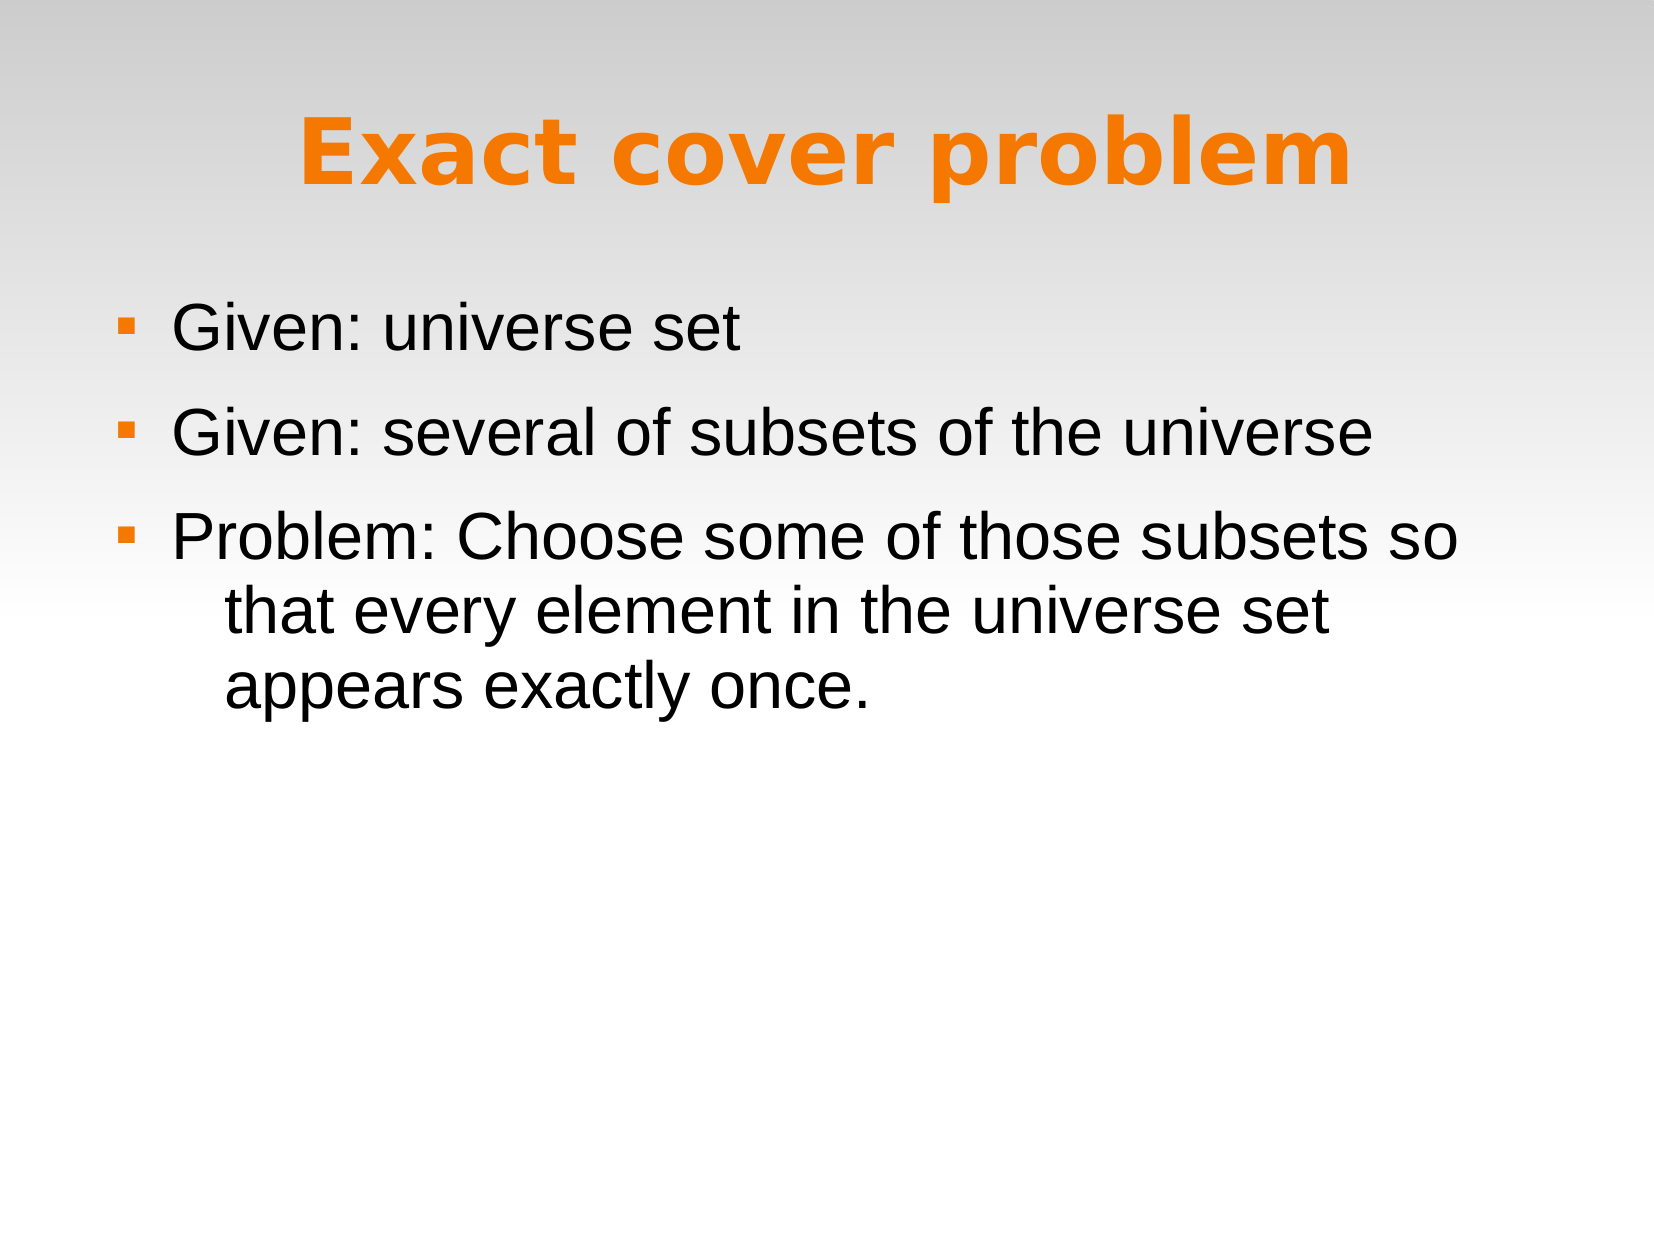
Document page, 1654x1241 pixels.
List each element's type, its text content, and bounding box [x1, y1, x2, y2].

title Exact cover problem [82, 56, 1571, 250]
list Given: universe set Given: several of subsets of the universe Problem: Choose some of those subsets so that every element in the universe set appears exactly once. [82, 290, 1571, 1094]
